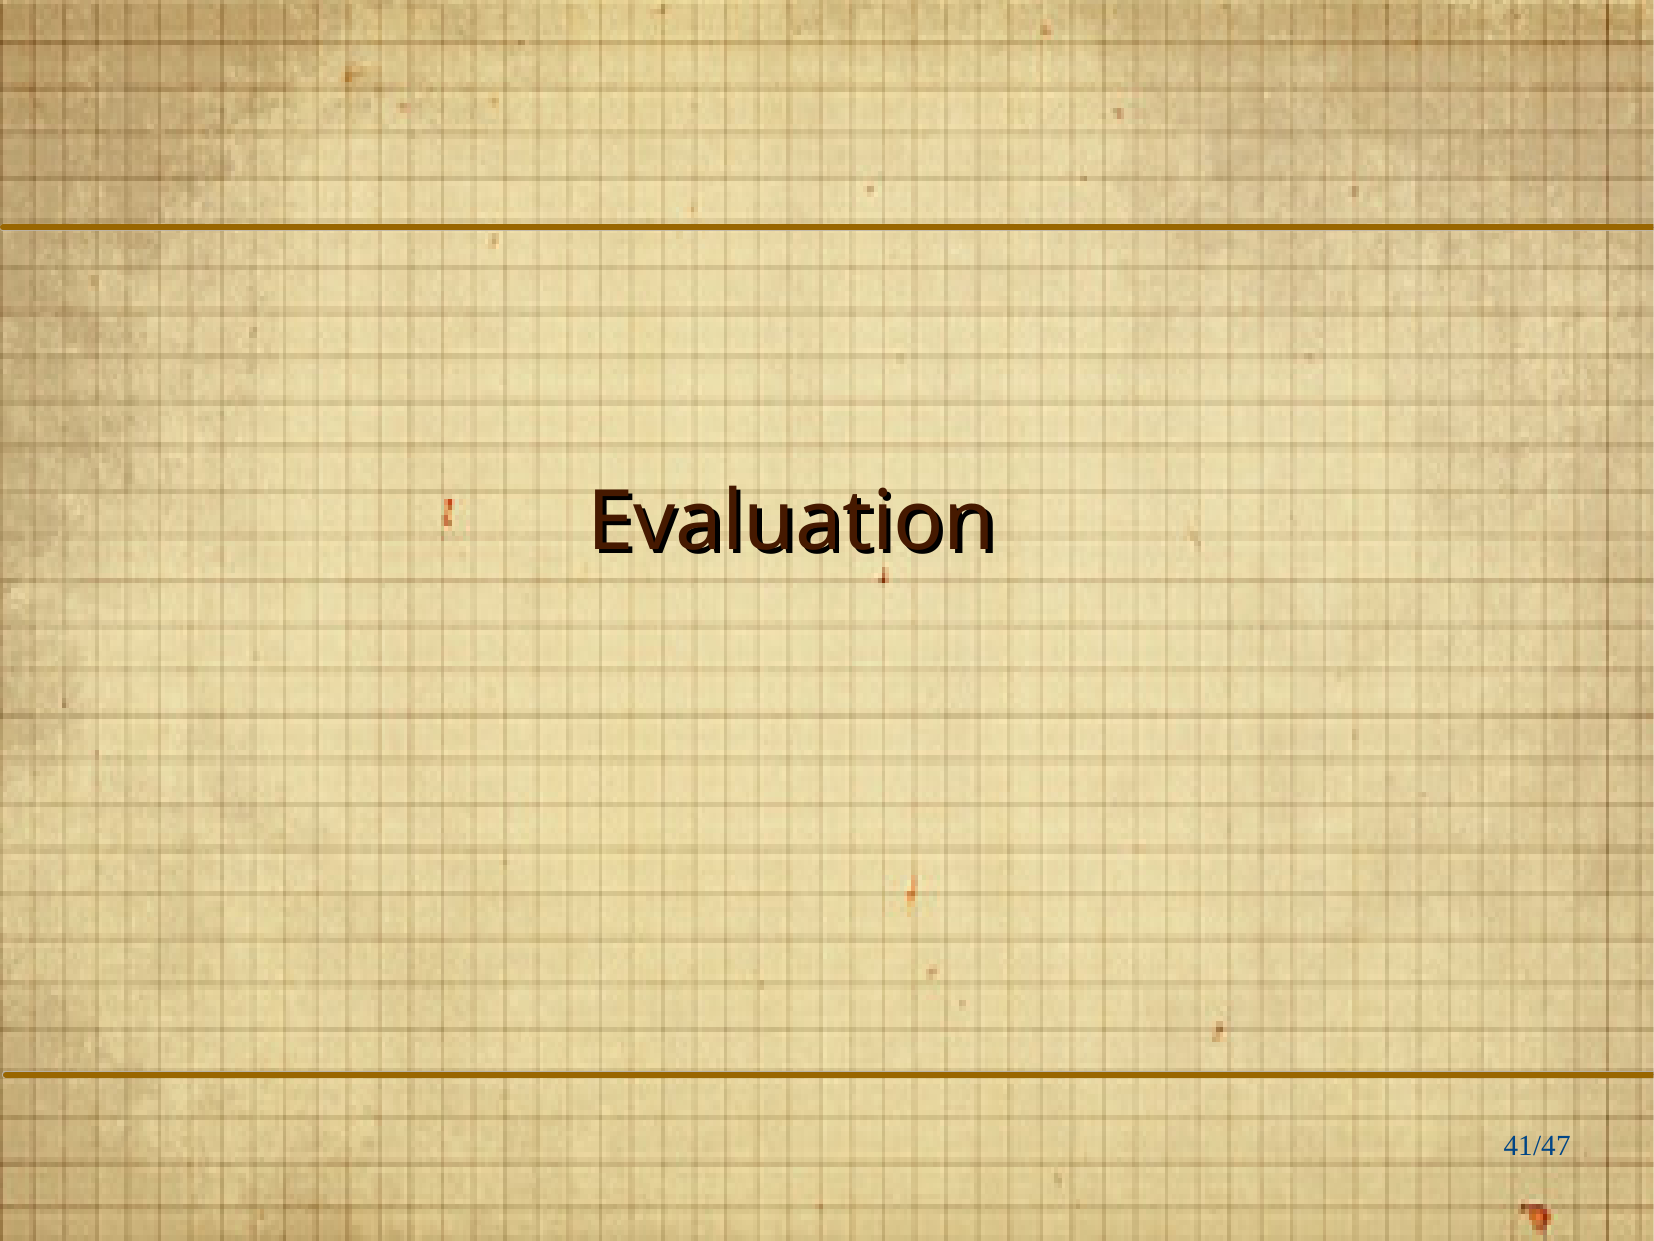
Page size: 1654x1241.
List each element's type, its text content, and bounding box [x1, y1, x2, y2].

title Evaluation [47, 413, 1536, 621]
picture [0, 0, 1654, 1241]
